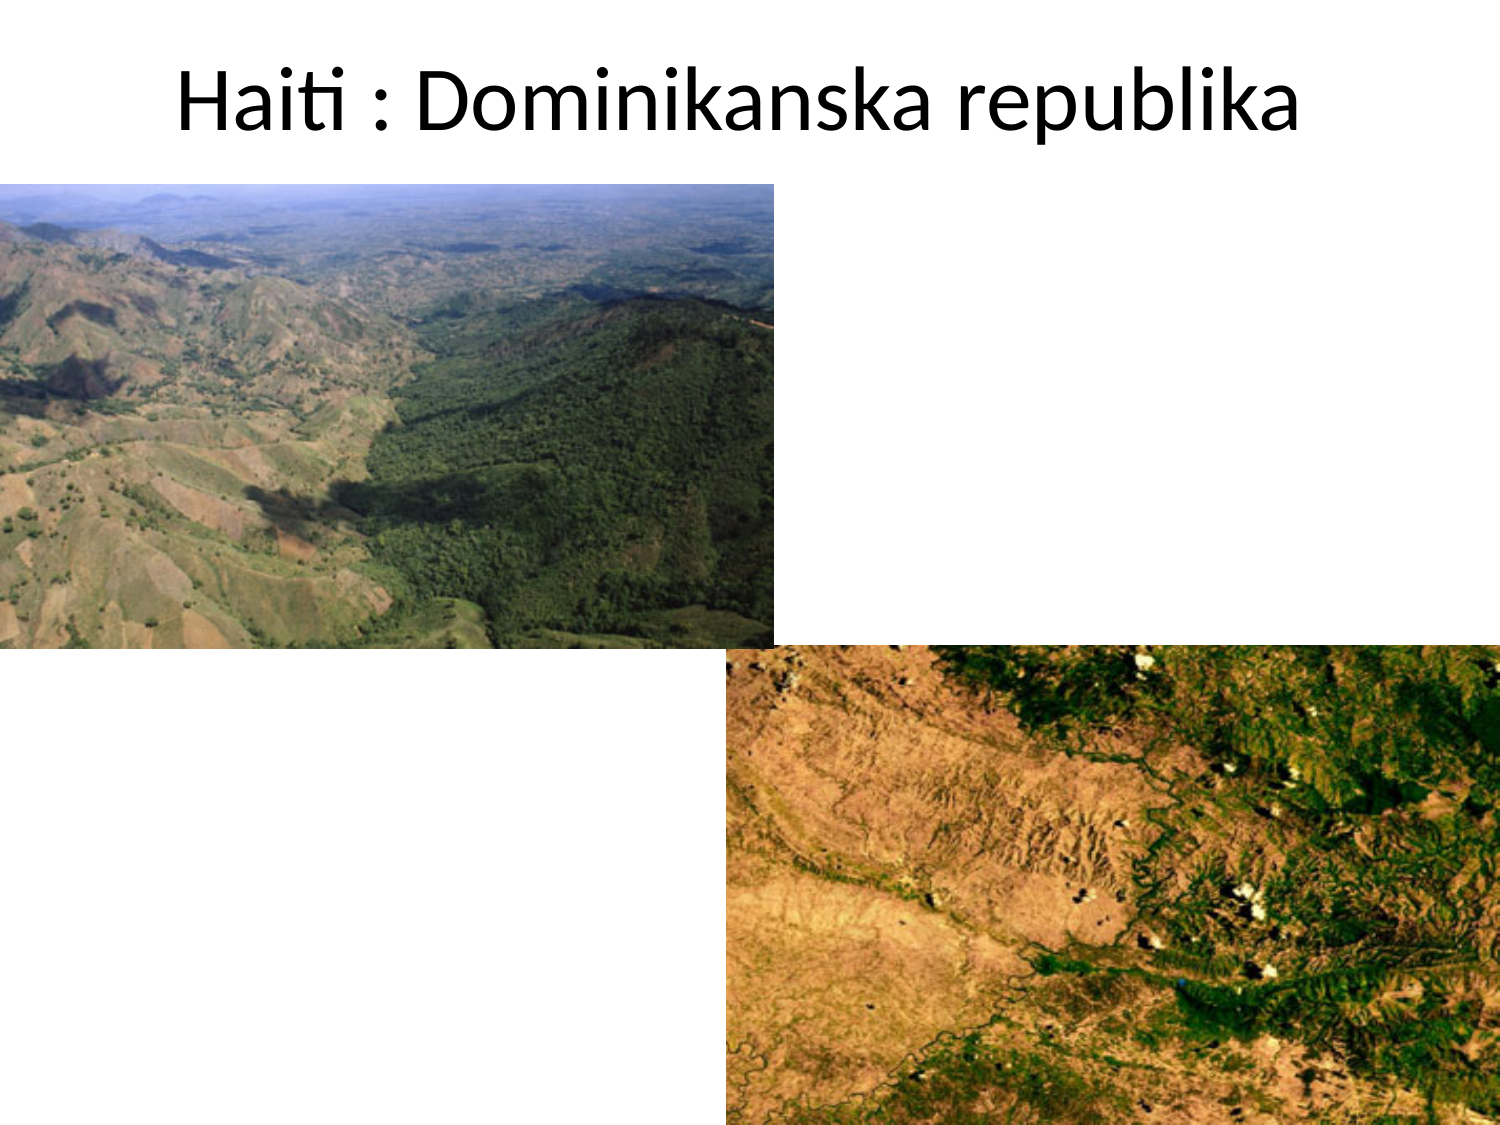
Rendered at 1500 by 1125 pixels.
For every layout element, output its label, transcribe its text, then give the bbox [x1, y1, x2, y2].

picture [0, 184, 1500, 1125]
title Haiti : Dominikanska republika [64, 0, 1415, 188]
